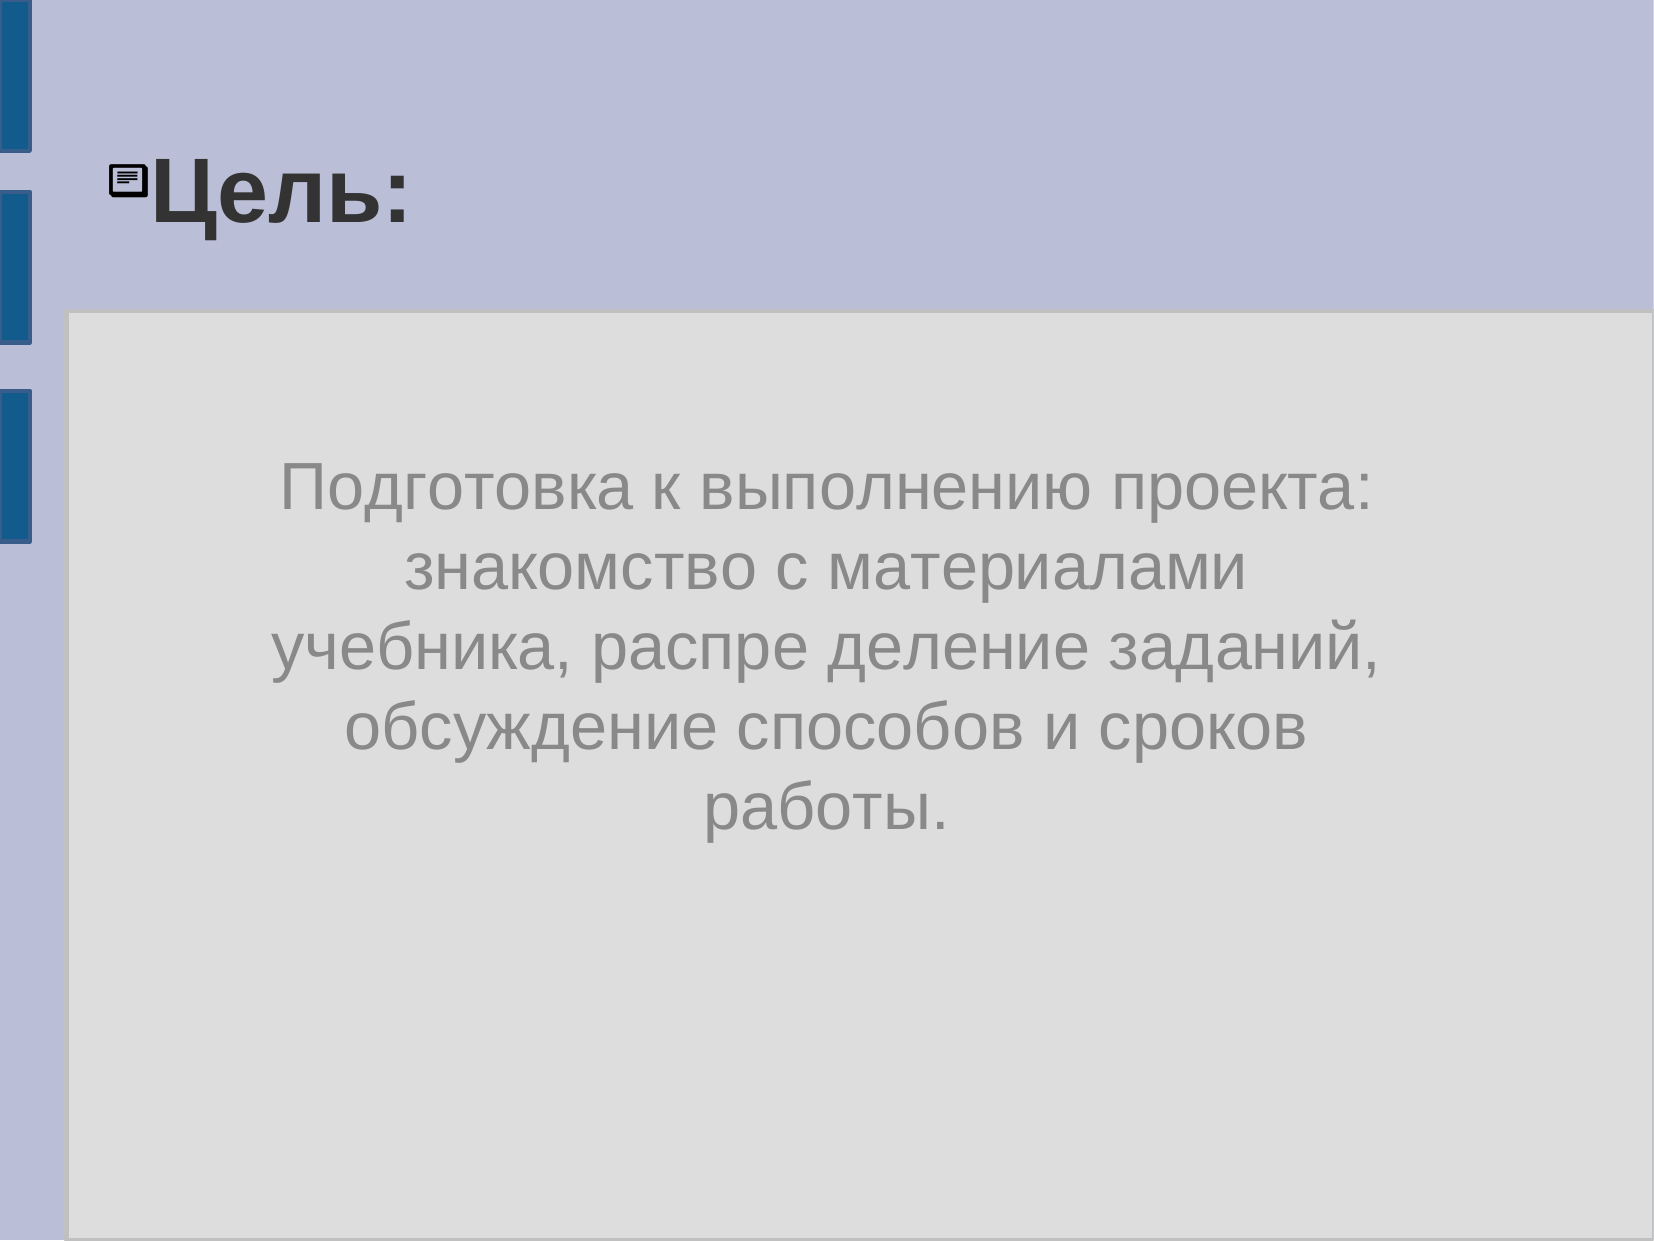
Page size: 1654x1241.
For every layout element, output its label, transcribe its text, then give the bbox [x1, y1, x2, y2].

title Цель: [106, 53, 1513, 319]
subtitle Подготовка к выполнению проекта: знакомство с материалами учебника, распре деление заданий, обсуждение способов и сроков работы. [248, 442, 1406, 1020]
